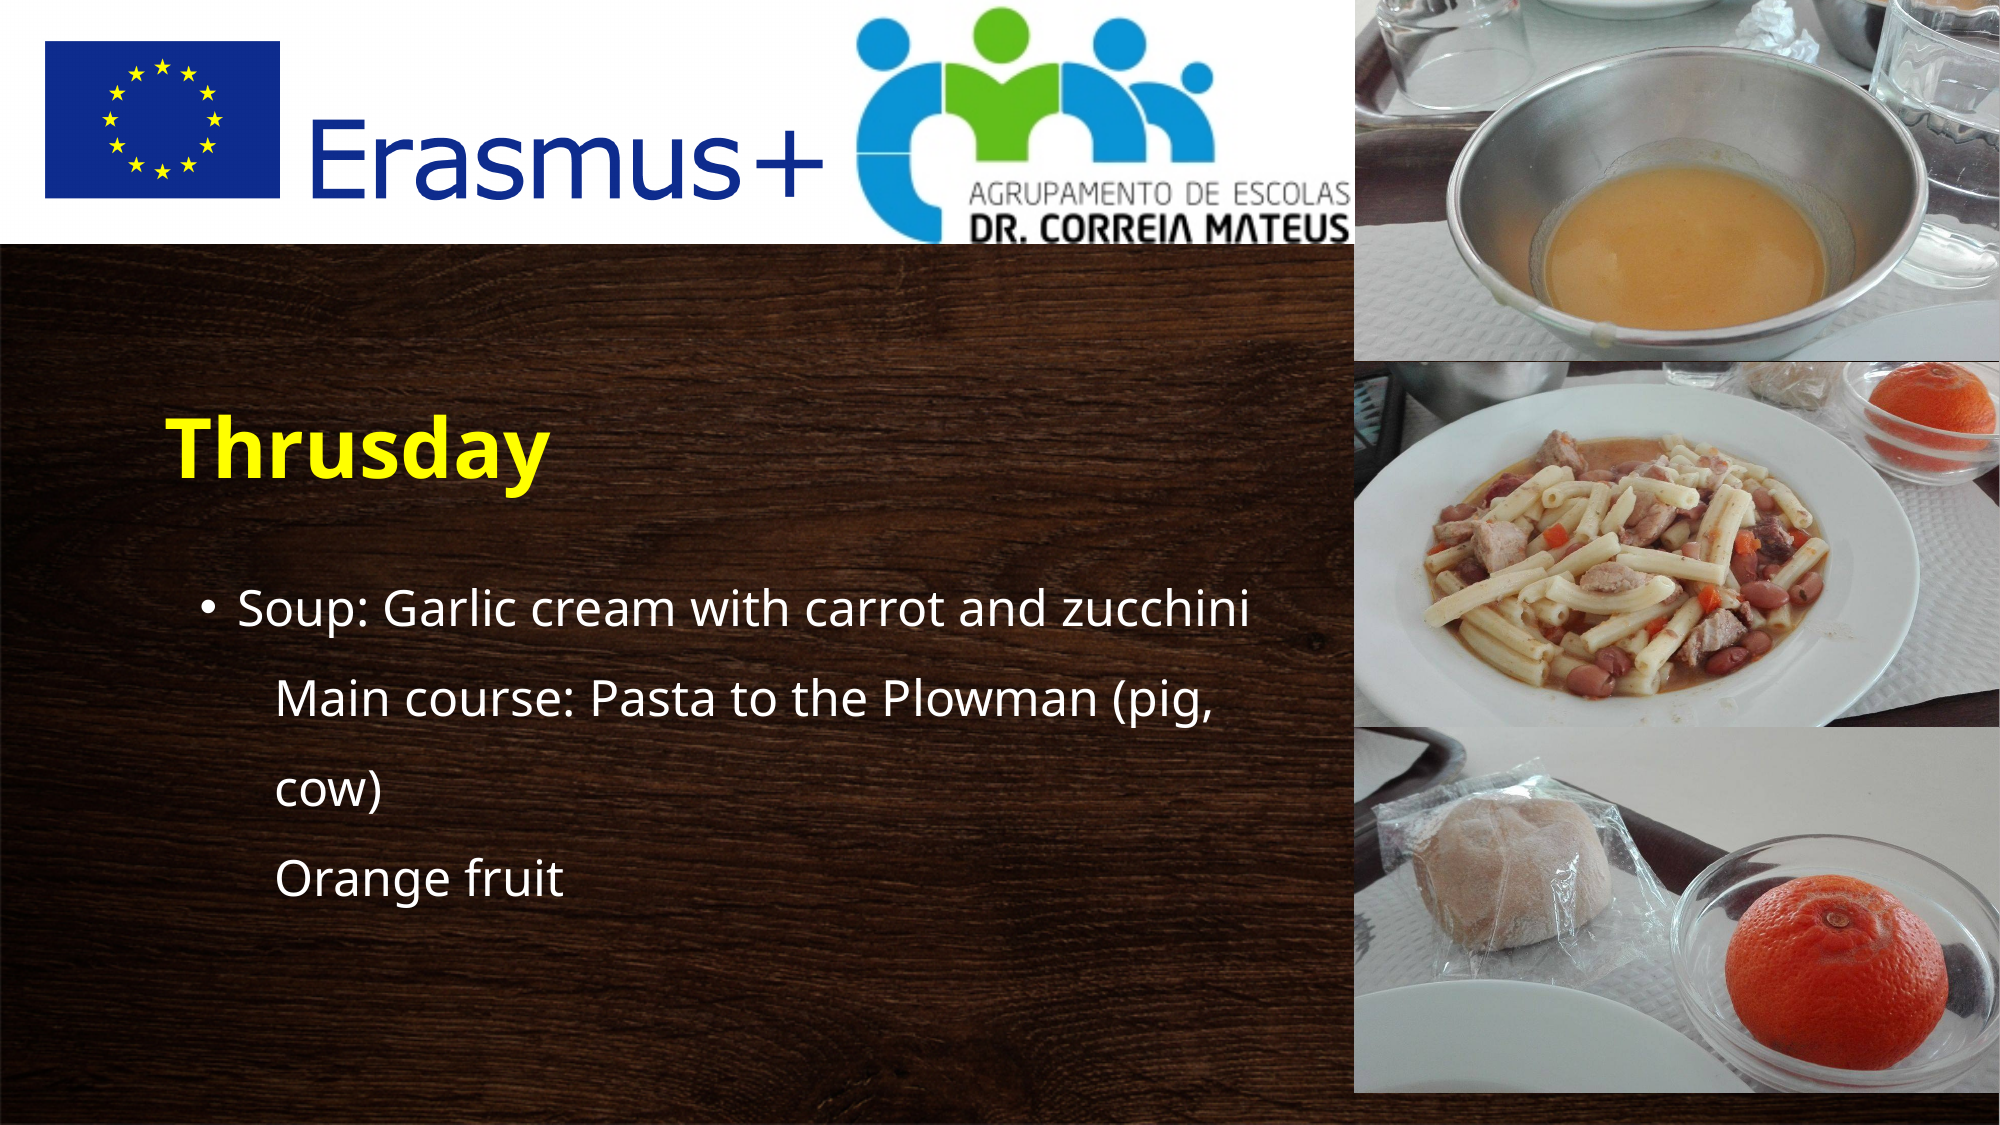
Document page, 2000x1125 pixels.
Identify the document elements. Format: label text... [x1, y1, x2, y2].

picture [0, 0, 2000, 361]
text_box Thrusday [149, 361, 764, 502]
text_box Soup: Garlic cream with carrot and zucchini Main course: Pasta to the Plowman (pig, cow) Orange fruit [184, 538, 1284, 896]
picture [1354, 362, 2000, 1093]
